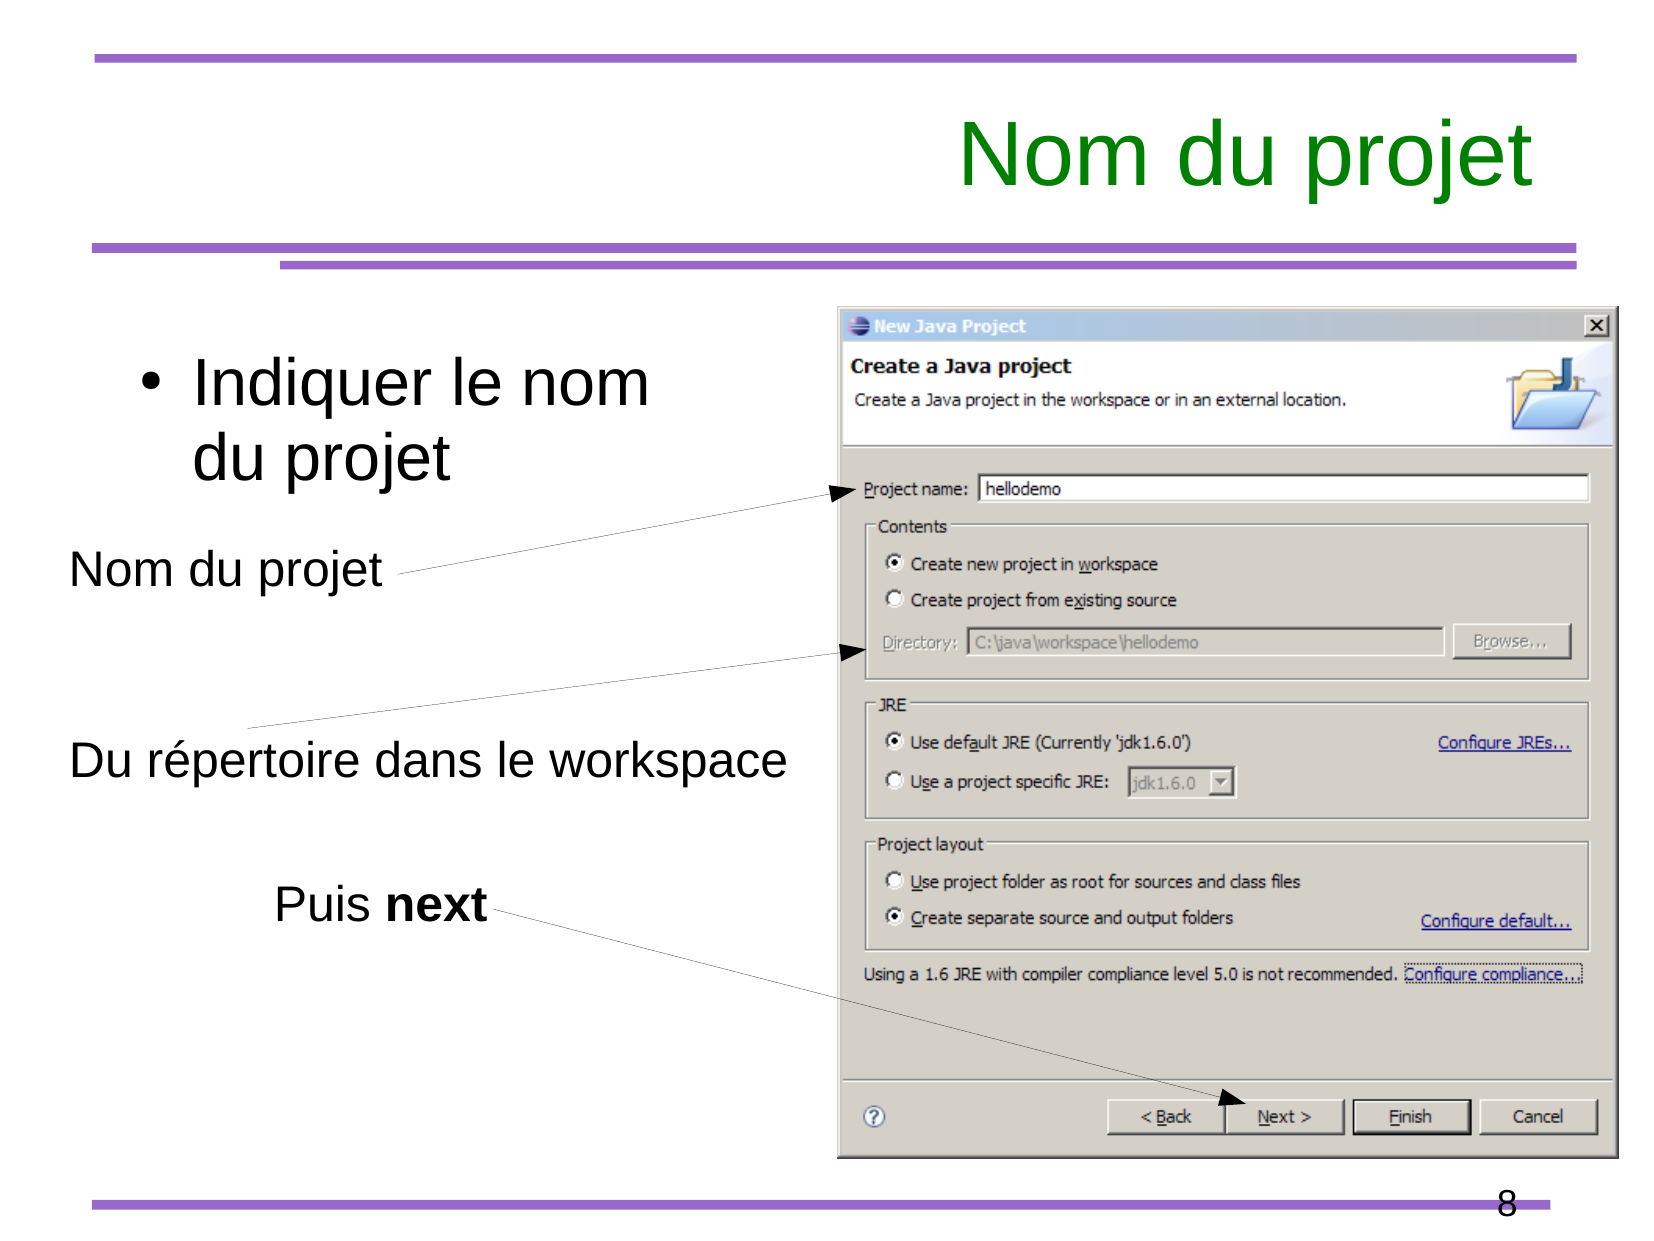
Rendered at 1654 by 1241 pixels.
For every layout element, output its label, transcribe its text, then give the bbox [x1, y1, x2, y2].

picture [837, 306, 1619, 1159]
text_box Puis next [273, 876, 488, 932]
title Nom du projet [121, 49, 1534, 257]
list Indiquer le nom du projet [121, 344, 1534, 1165]
text_box Nom du projet [68, 541, 384, 598]
text_box Du répertoire dans le workspace [69, 732, 789, 788]
